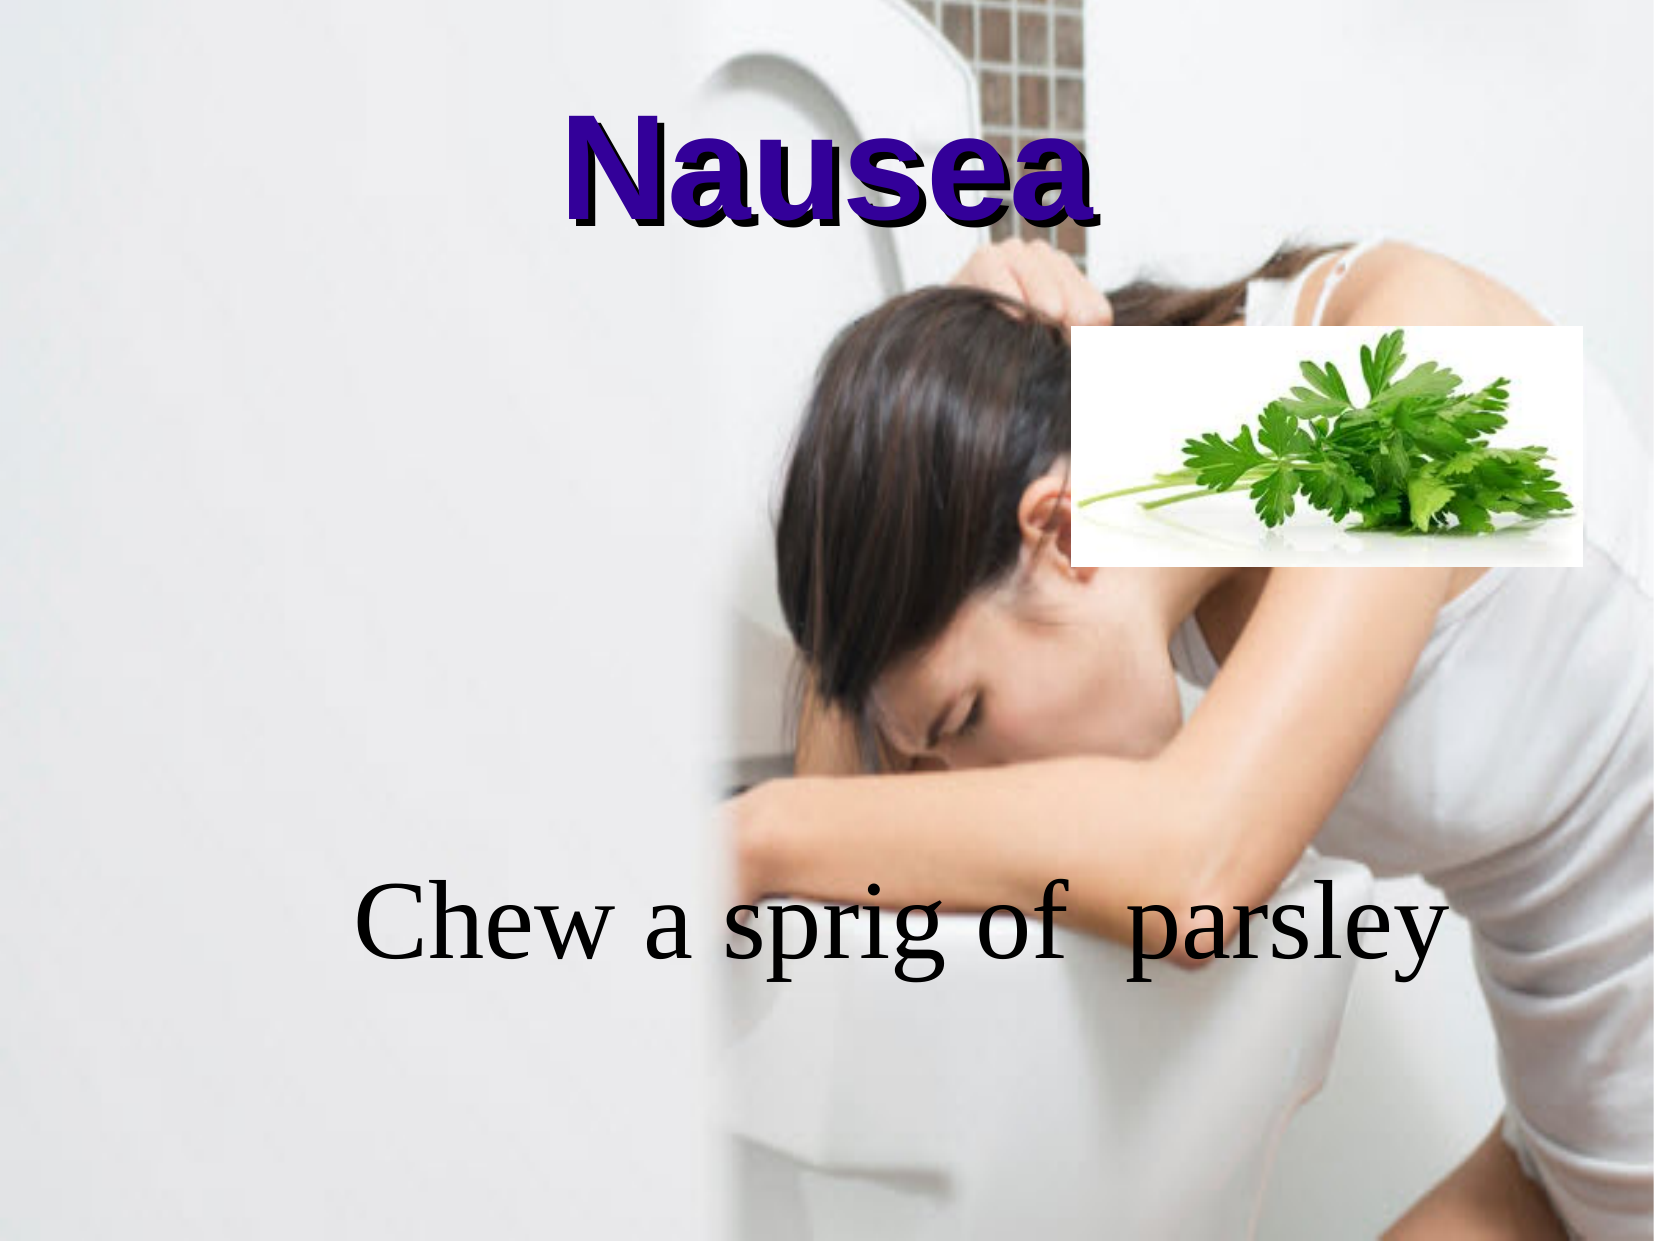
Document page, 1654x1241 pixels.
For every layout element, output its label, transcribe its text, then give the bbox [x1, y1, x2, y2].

picture [0, 0, 1654, 1241]
title Nausea [82, 41, 1571, 264]
list Chew a sprig of parsley [94, 331, 1583, 1052]
